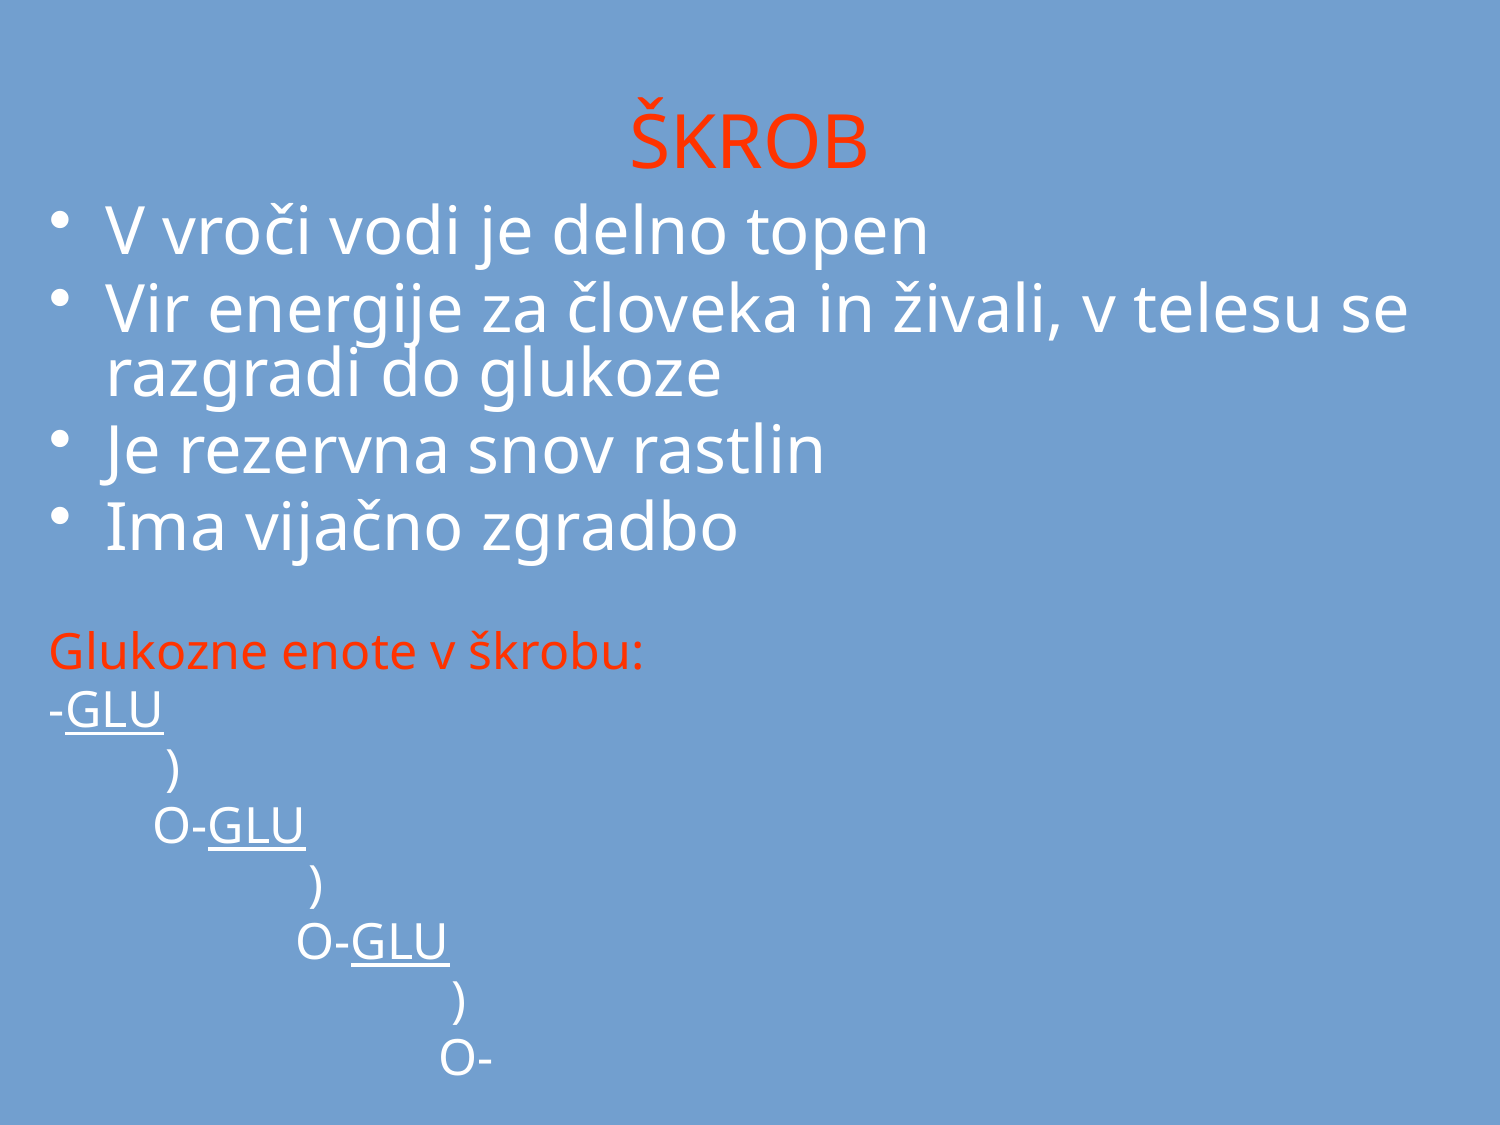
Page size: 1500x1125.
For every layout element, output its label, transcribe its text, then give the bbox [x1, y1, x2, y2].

title ŠKROB [75, 45, 1425, 196]
list V vroči vodi je delno topen Vir energije za človeka in živali, v telesu se razgradi do glukoze Je rezervna snov rastlin Ima vijačno zgradbo Glukozne enote v škrobu: -GLU ) O-GLU ) O-GLU ) O- [33, 196, 1500, 1125]
